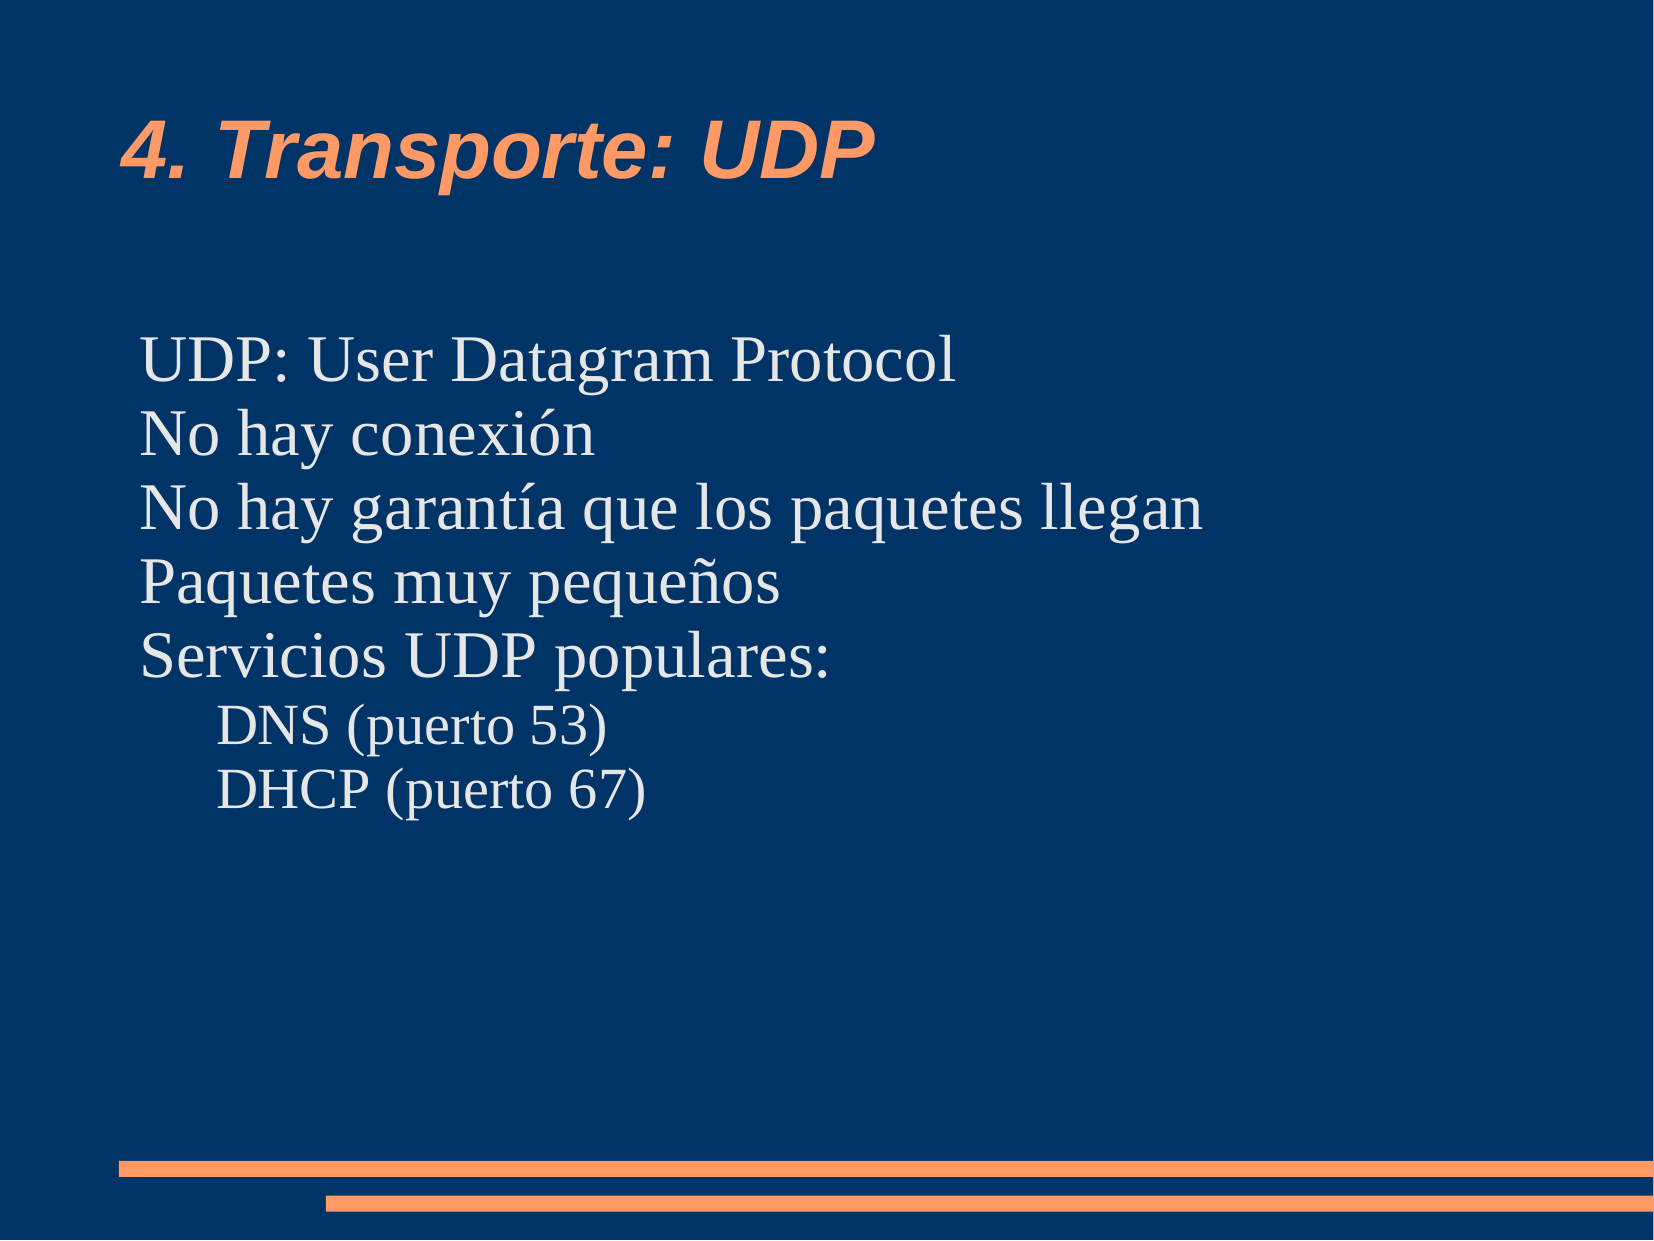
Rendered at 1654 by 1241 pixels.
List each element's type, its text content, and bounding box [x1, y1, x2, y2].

title 4. Transporte: UDP [121, 53, 1534, 247]
list UDP: User Datagram Protocol No hay conexión No hay garantía que los paquetes llegan Paquetes muy pequeños Servicios UDP populares: DNS (puerto 53) DHCP (puerto 67) [121, 322, 1561, 1118]
